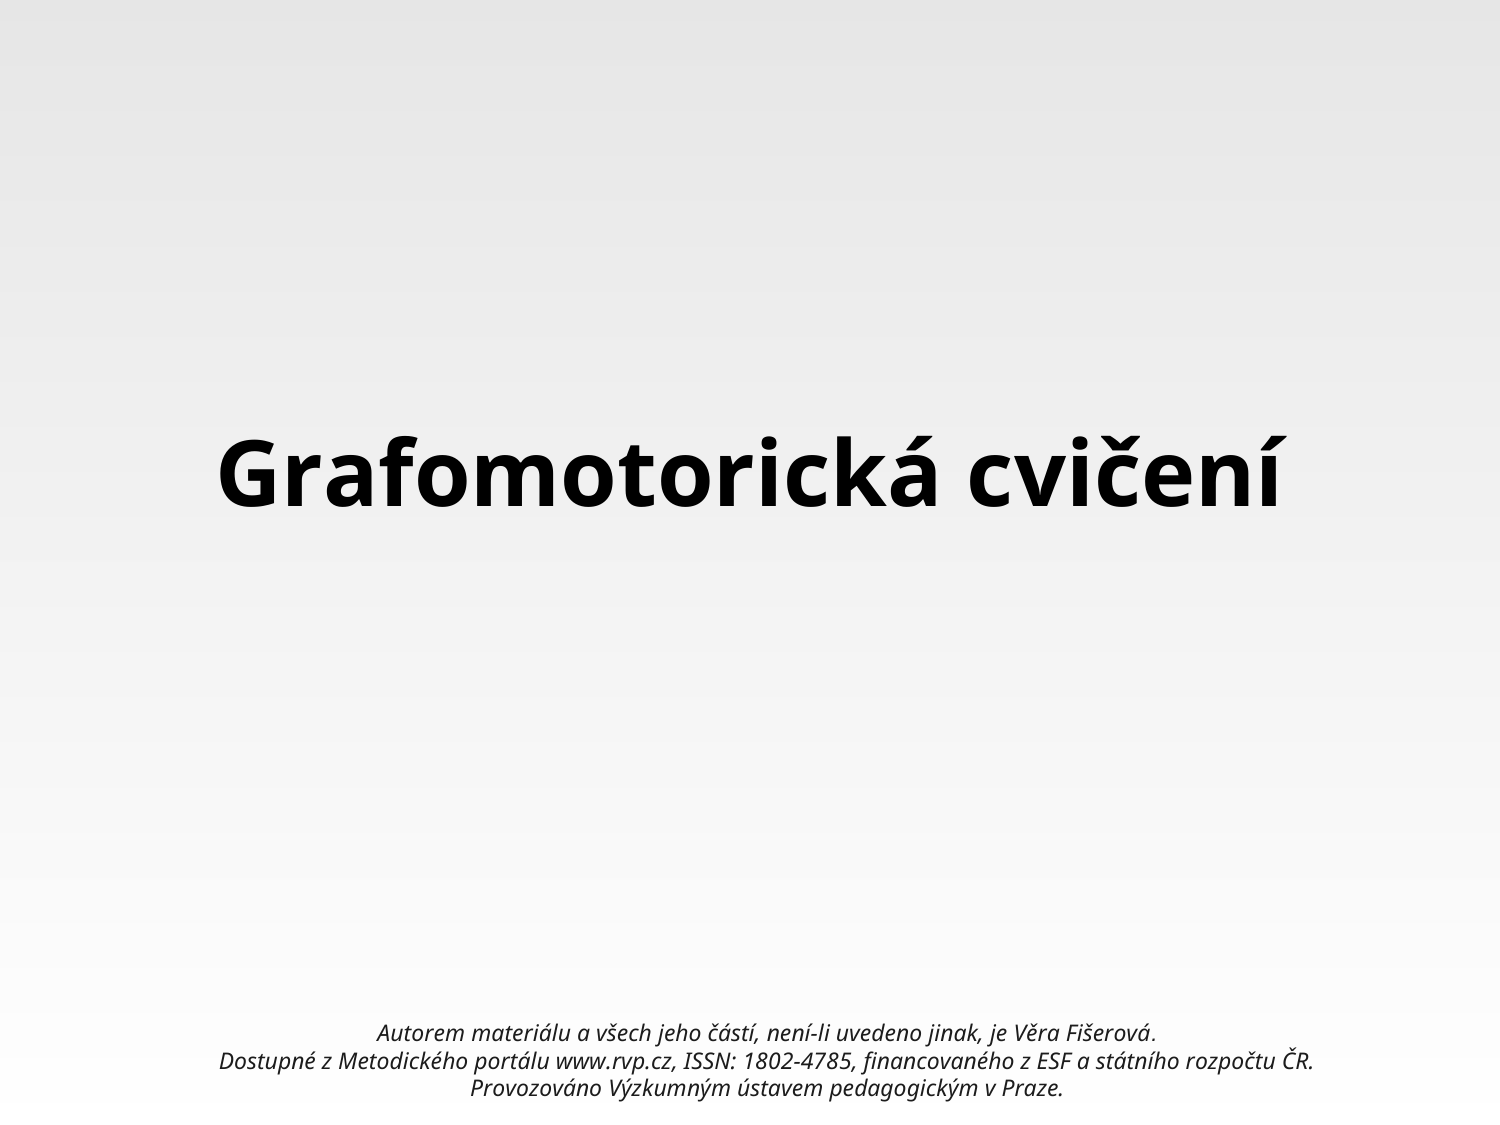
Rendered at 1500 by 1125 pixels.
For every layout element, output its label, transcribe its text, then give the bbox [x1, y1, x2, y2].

title Grafomotorická cvičení [112, 349, 1388, 591]
text_box Autorem materiálu a všech jeho částí, není-li uvedeno jinak, je Věra Fišerová. Dostupné z Metodického portálu www.rvp.cz, ISSN: 1802-4785, financovaného z ESF a státního rozpočtu ČR. Provozováno Výzkumným ústavem pedagogickým v Praze. [88, 995, 1447, 1125]
